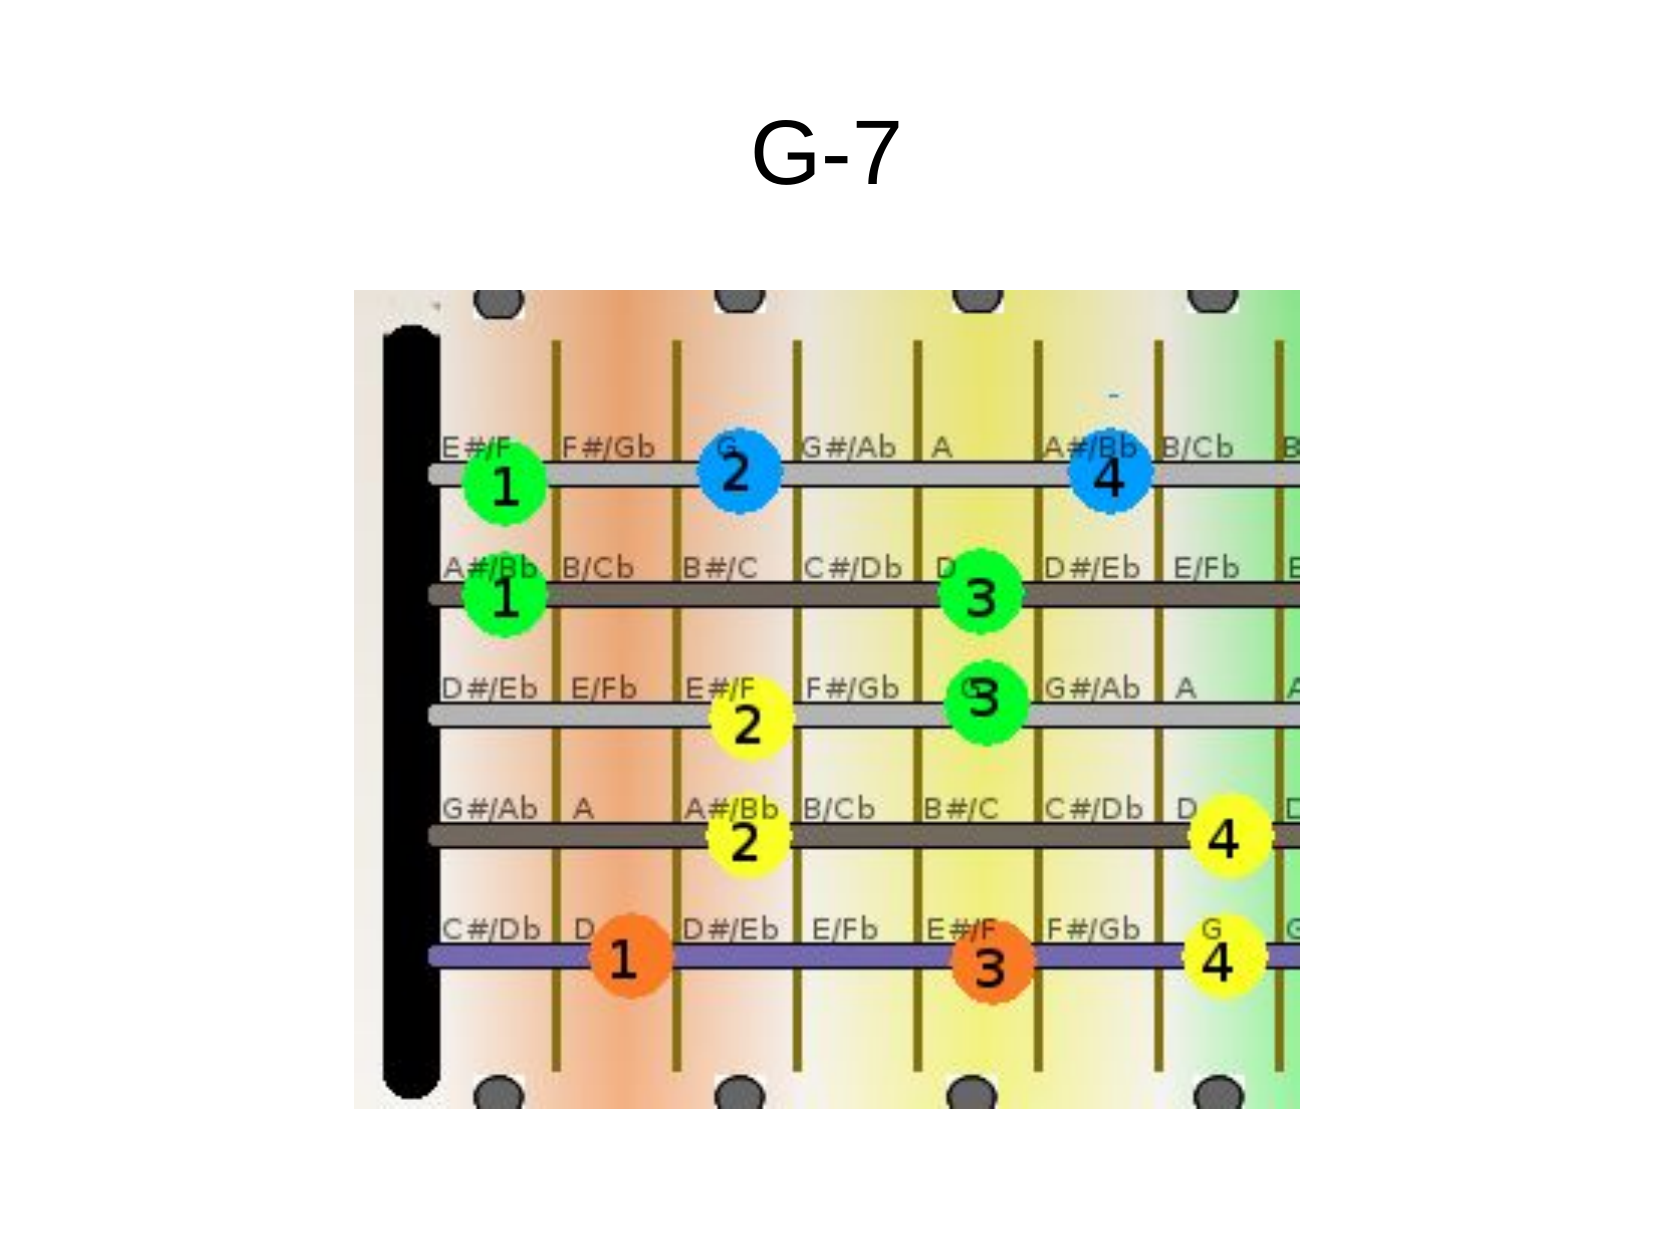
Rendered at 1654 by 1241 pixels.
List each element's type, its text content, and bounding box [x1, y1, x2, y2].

picture [354, 290, 1300, 1109]
title G-7 [82, 49, 1571, 257]
